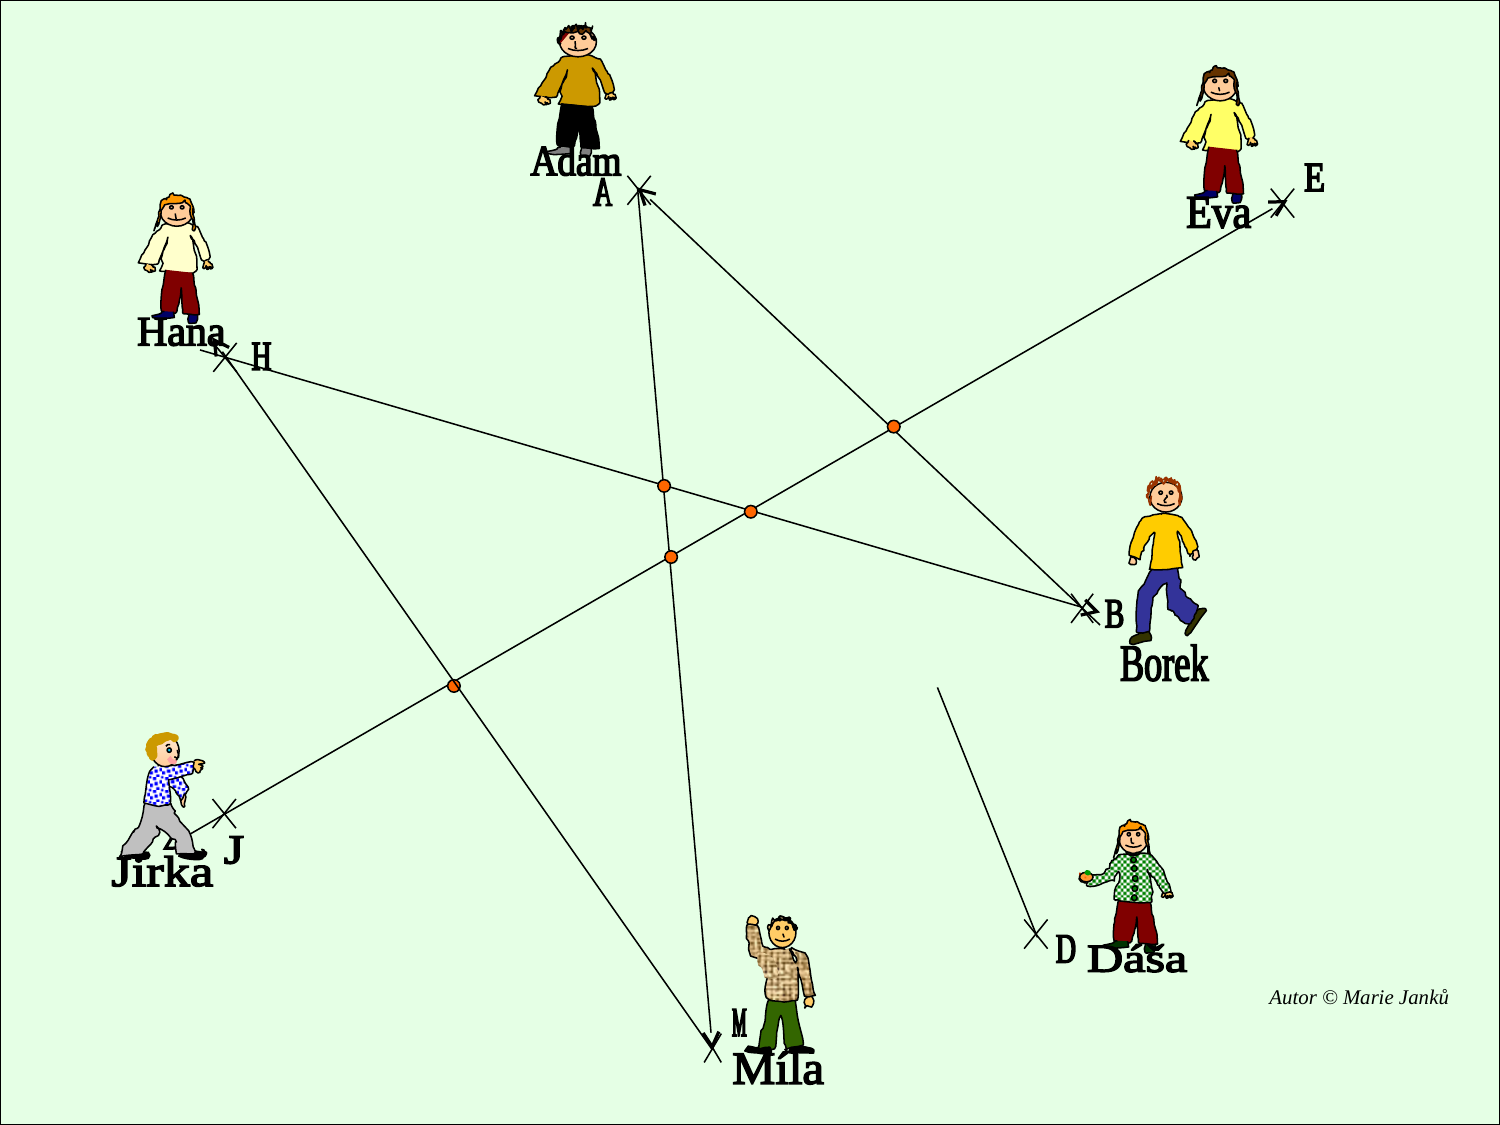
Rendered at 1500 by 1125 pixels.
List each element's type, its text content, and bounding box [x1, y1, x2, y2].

text_box Hana [138, 318, 167, 346]
text_box Dáša [1125, 953, 1145, 973]
text_box Míla [776, 1062, 788, 1084]
text_box J [224, 836, 244, 864]
text_box Eva [1187, 197, 1210, 228]
text_box A [593, 178, 612, 206]
text_box Jirka [164, 856, 190, 887]
text_box Dáša [1088, 945, 1122, 972]
text_box Jirka [132, 866, 146, 887]
text_box Dáša [1147, 944, 1164, 951]
text_box E [1305, 163, 1324, 192]
text_box [0, 0, 1500, 1125]
text_box Adam [558, 145, 576, 176]
text_box Adam [530, 146, 558, 176]
text_box Borek [1191, 644, 1209, 681]
text_box H [252, 342, 271, 370]
text_box D [1056, 935, 1075, 963]
text_box Dáša [1147, 953, 1164, 973]
text_box Hana [208, 325, 223, 346]
text_box Autor © Marie Janků [1254, 976, 1500, 1017]
text_box Hana [168, 325, 207, 346]
text_box Míla [804, 1062, 824, 1085]
text_box Jirka [112, 857, 131, 887]
text_box Jirka [191, 865, 213, 887]
text_box Míla [778, 1051, 802, 1084]
text_box Eva [1211, 206, 1233, 229]
text_box Míla [733, 1053, 774, 1084]
text_box Borek [1162, 656, 1174, 681]
text_box Adam [593, 155, 621, 176]
text_box Dáša [1166, 953, 1187, 973]
text_box Borek [1175, 656, 1190, 682]
text_box Borek [1121, 646, 1143, 681]
text_box Adam [577, 155, 592, 176]
text_box Borek [1145, 656, 1161, 682]
text_box B [1105, 600, 1123, 628]
text_box Jirka [147, 865, 164, 887]
text_box Eva [1234, 205, 1251, 229]
text_box M [732, 1009, 746, 1037]
